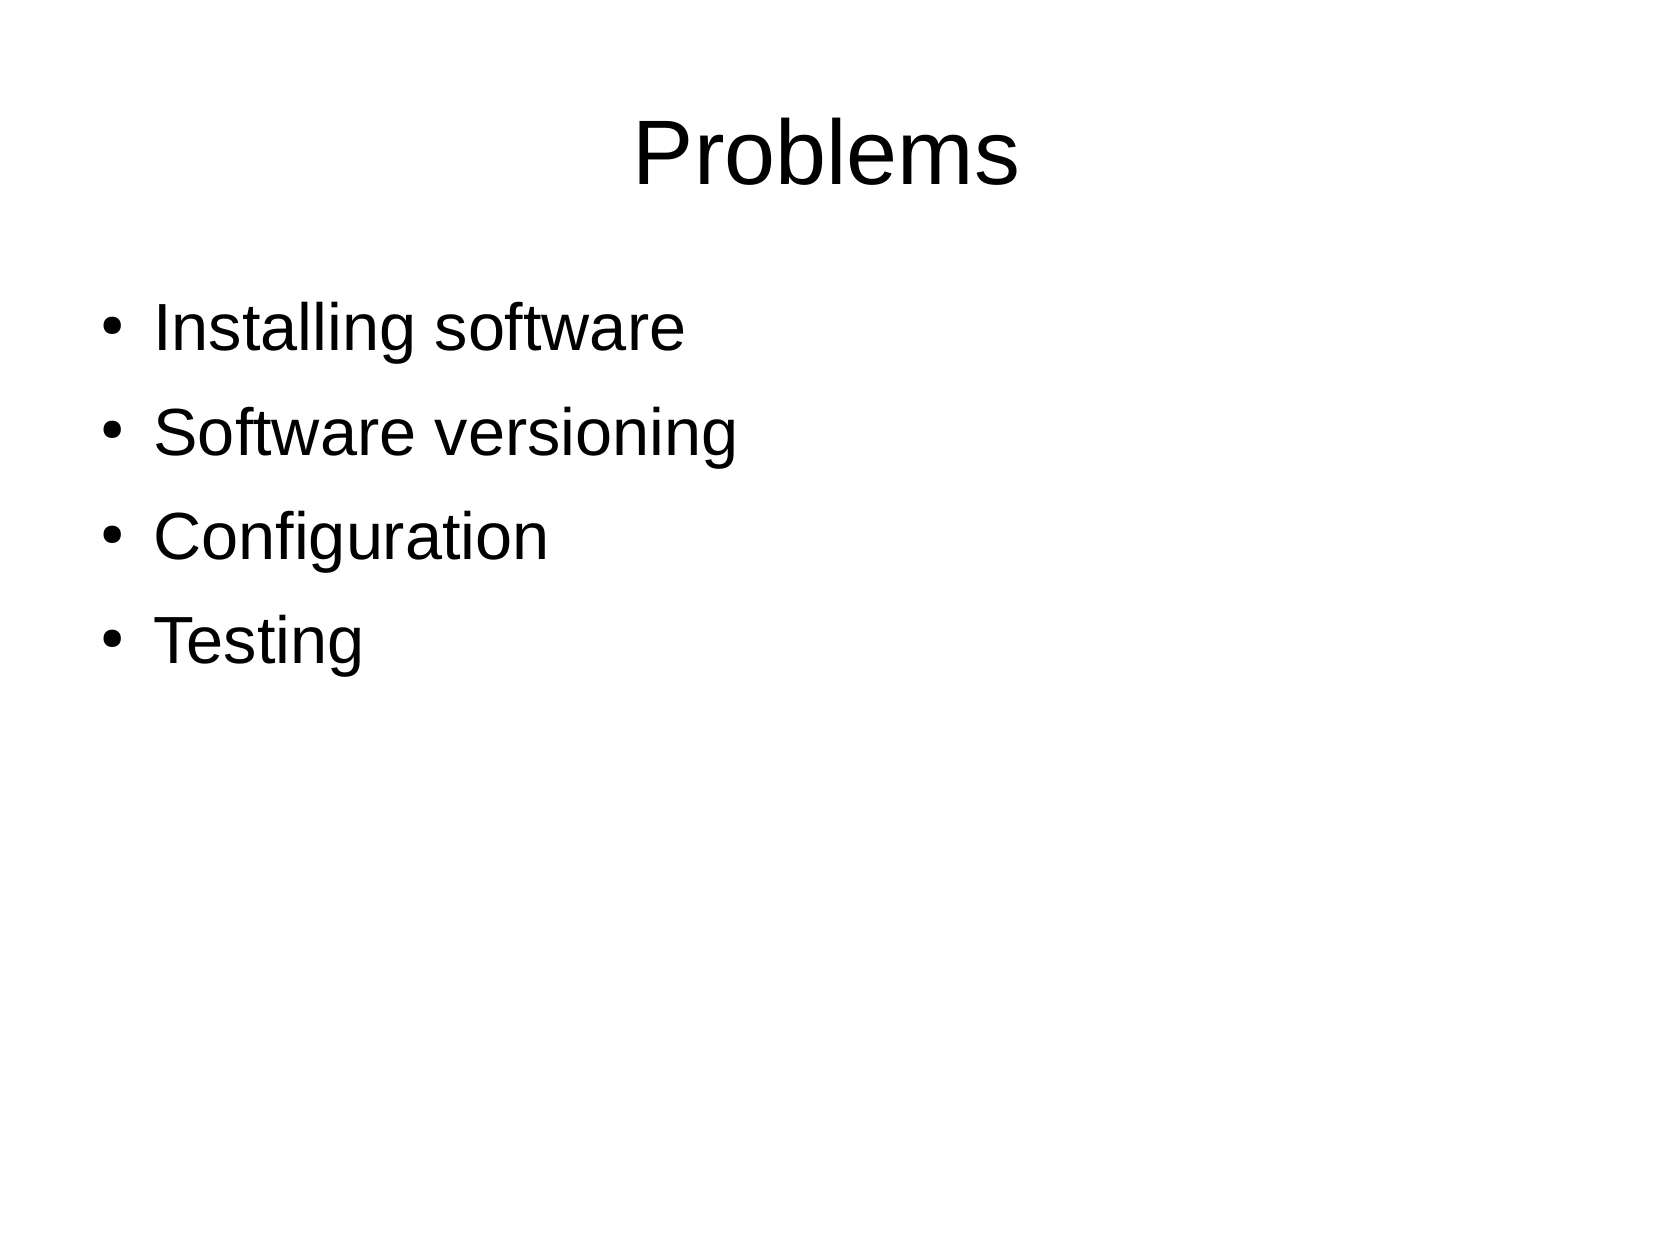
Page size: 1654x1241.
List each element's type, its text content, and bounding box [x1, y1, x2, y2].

title Problems [82, 49, 1571, 257]
list Installing software Software versioning Configuration Testing [82, 290, 1571, 1010]
